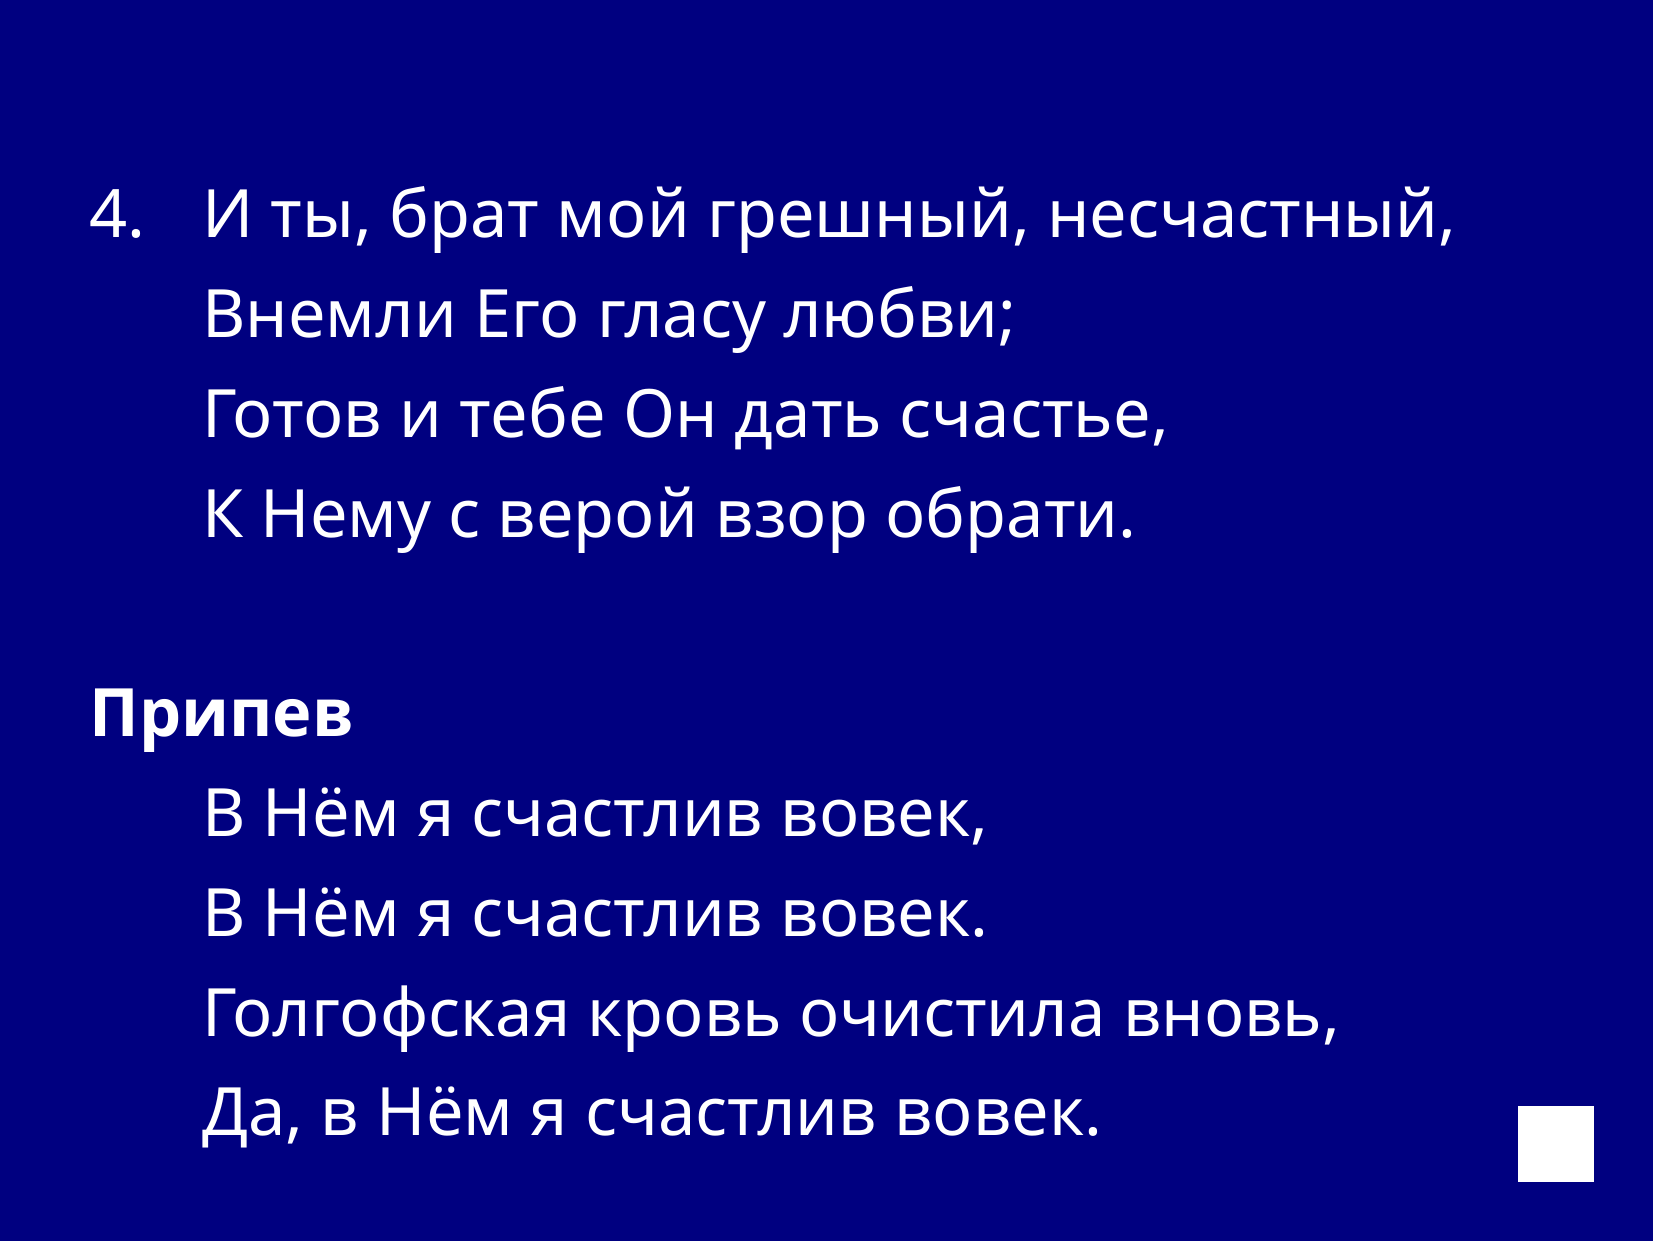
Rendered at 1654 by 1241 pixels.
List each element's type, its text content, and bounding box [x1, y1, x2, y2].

text_box [1518, 1106, 1594, 1182]
text_box 4. И ты, брат мой грешный, несчастный, Внемли Его гласу любви; Готов и тебе Он дать счастье, К Нему с верой взор обрати. Припев В Нём я счастлив вовек, В Нём я счастлив вовек. Голгофская кровь очистила вновь, Да, в Нём я счастлив вовек. [75, 150, 1576, 1163]
